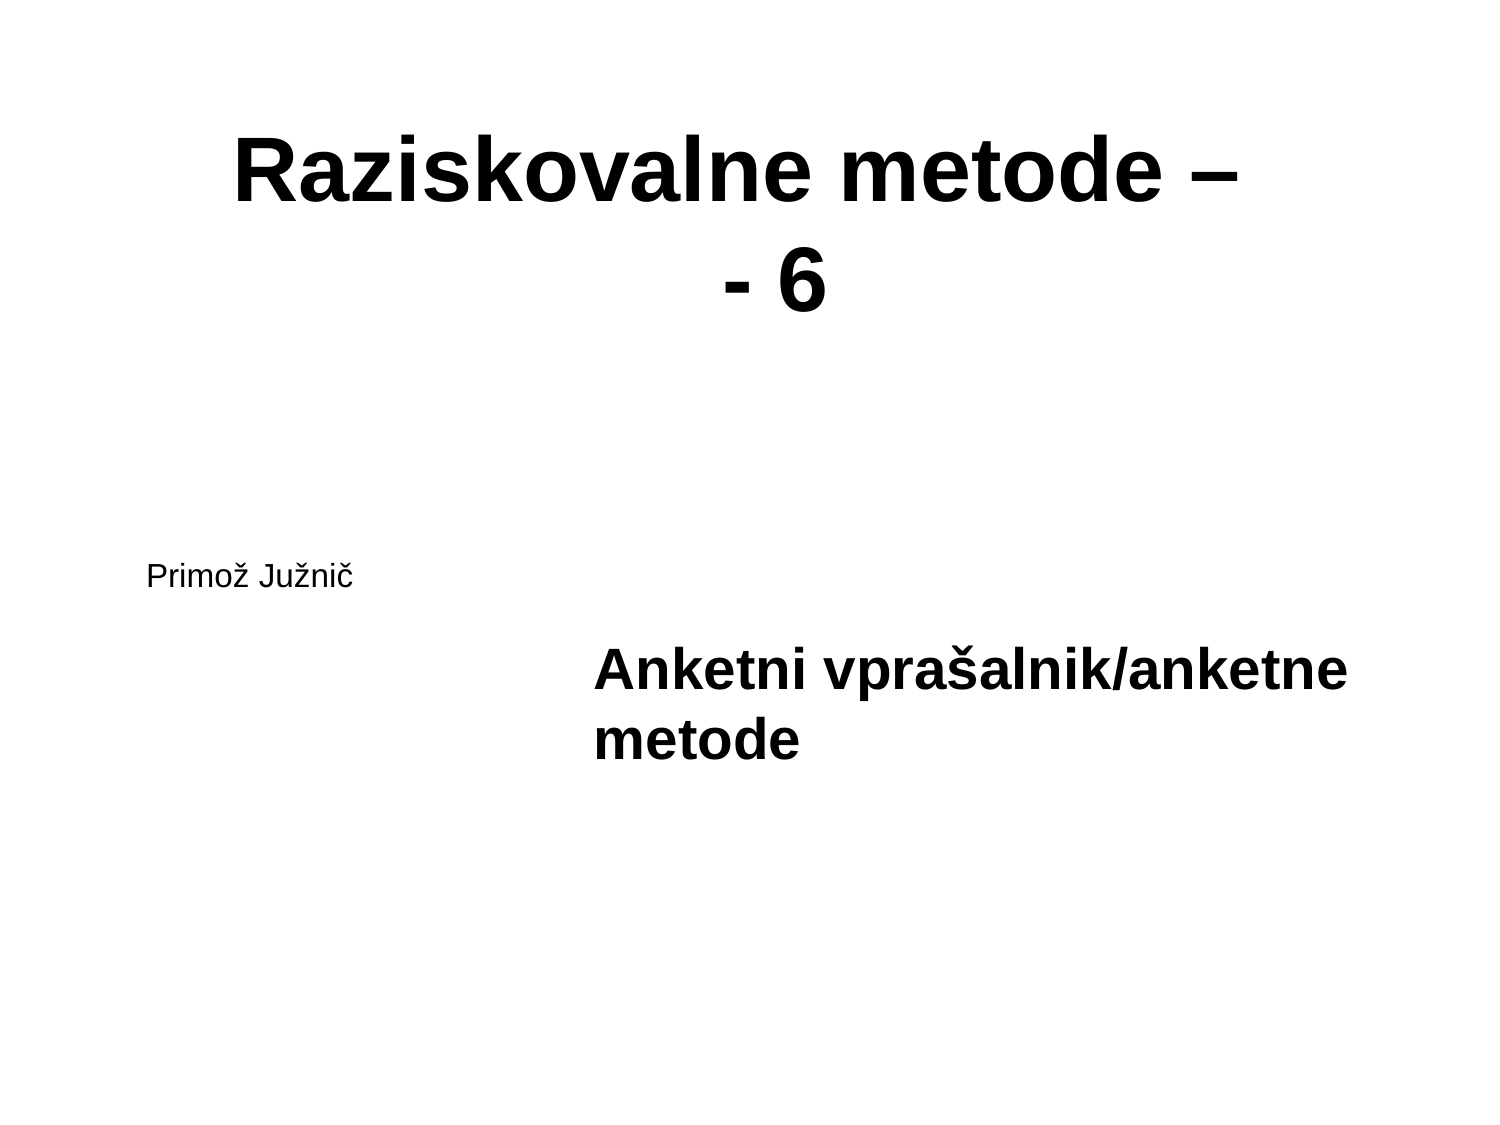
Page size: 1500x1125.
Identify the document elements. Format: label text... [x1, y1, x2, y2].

text_box Anketni vprašalnik/anketne metode [578, 449, 1375, 976]
list Primož Južnič [37, 450, 463, 1051]
title Raziskovalne metode – - 6 [112, 102, 1388, 338]
